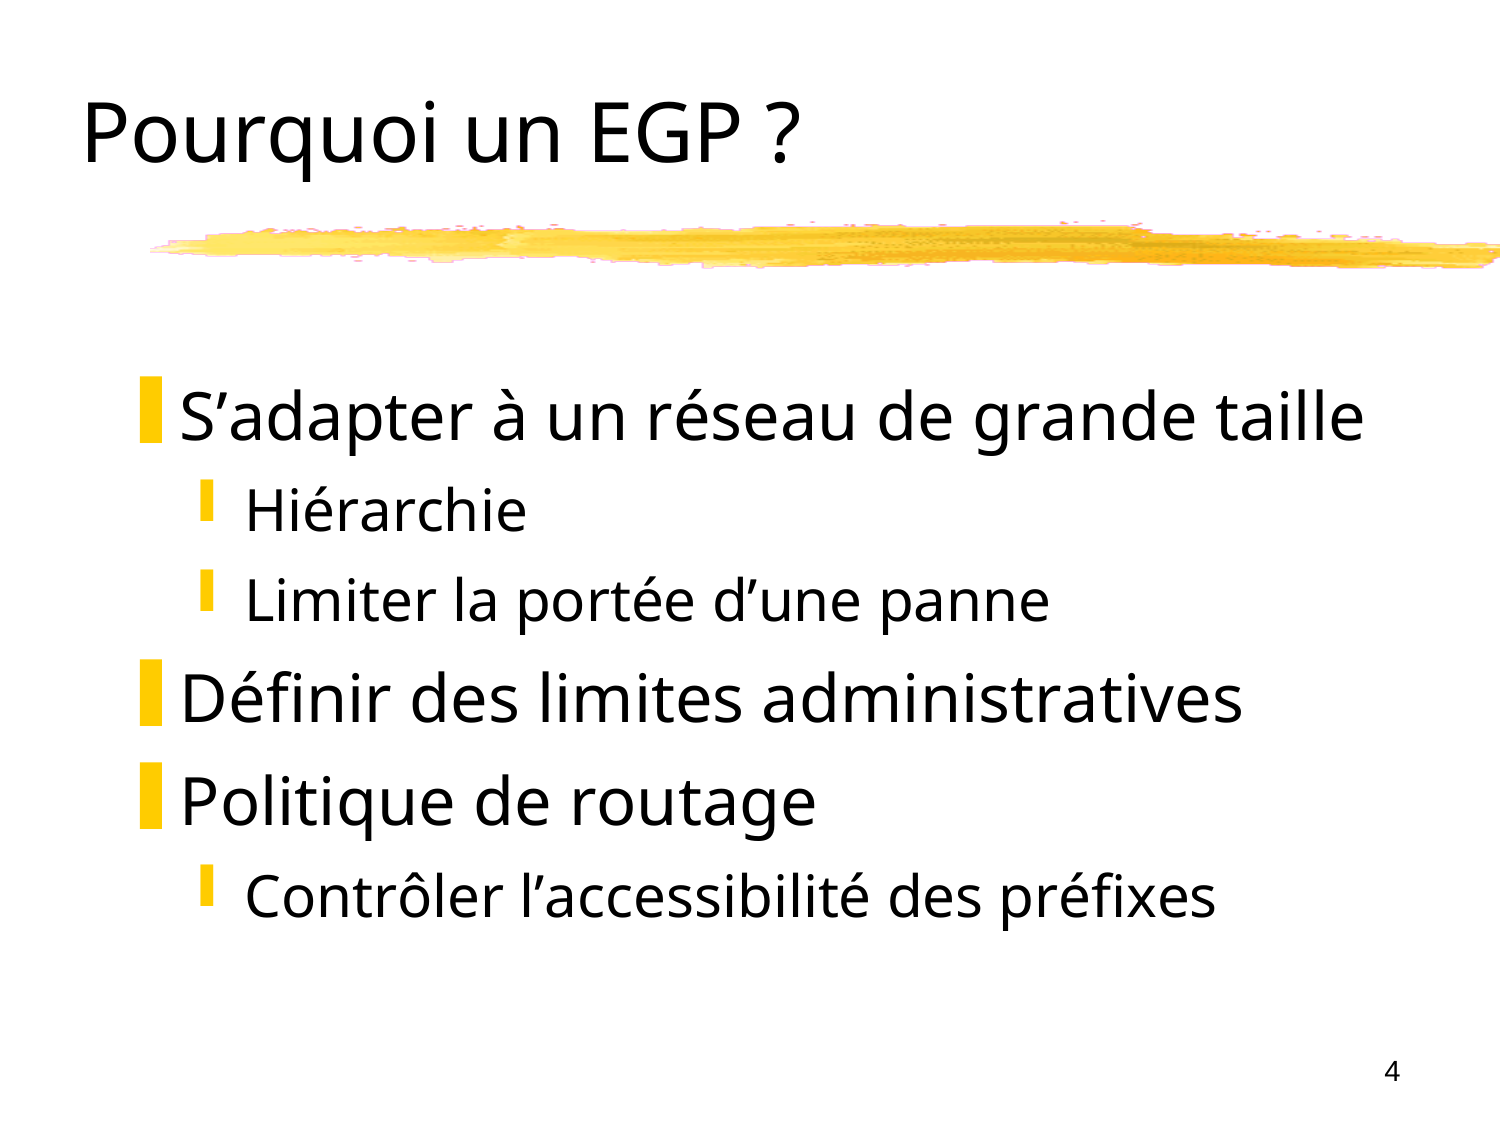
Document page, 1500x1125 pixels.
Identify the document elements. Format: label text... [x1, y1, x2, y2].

picture [150, 215, 1500, 279]
title Pourquoi un EGP ? [66, 37, 1342, 226]
list S’adapter à un réseau de grande taille Hiérarchie Limiter la portée d’une panne Définir des limites administratives Politique de routage Contrôler l’accessibilité des préfixes [74, 309, 1417, 995]
